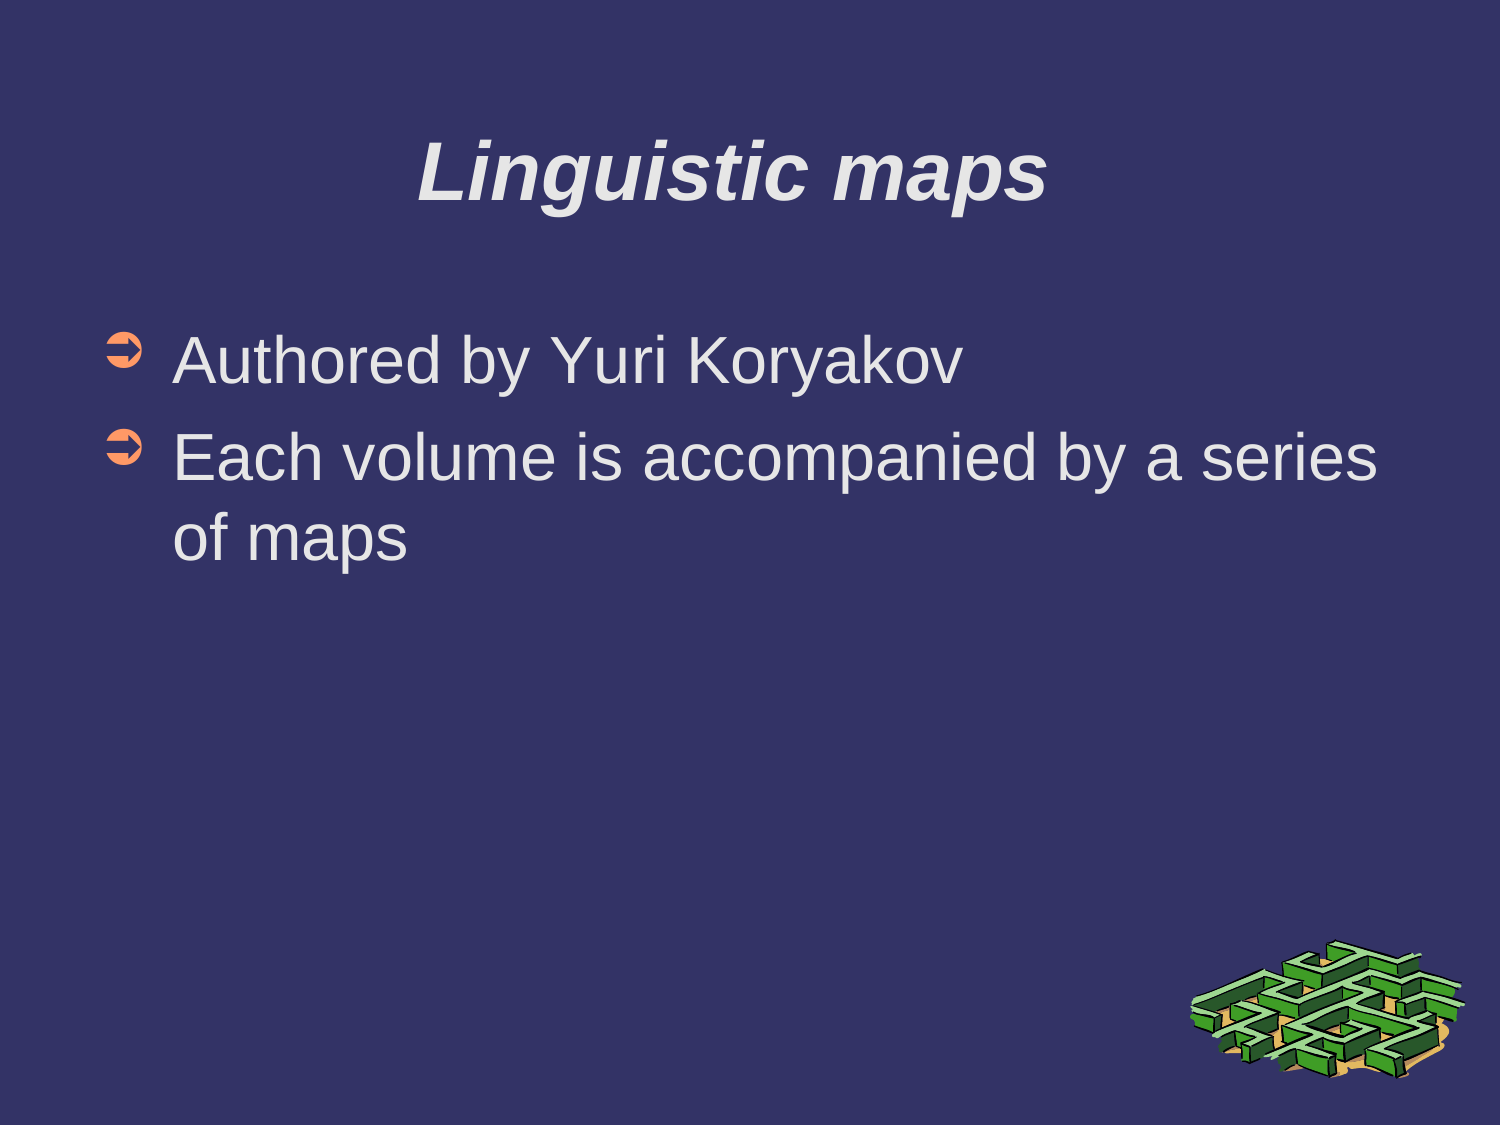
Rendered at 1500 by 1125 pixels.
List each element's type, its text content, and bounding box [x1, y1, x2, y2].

list Authored by Yuri Koryakov Each volume is accompanied by a series of maps [74, 309, 1417, 994]
title Linguistic maps [66, 37, 1342, 225]
